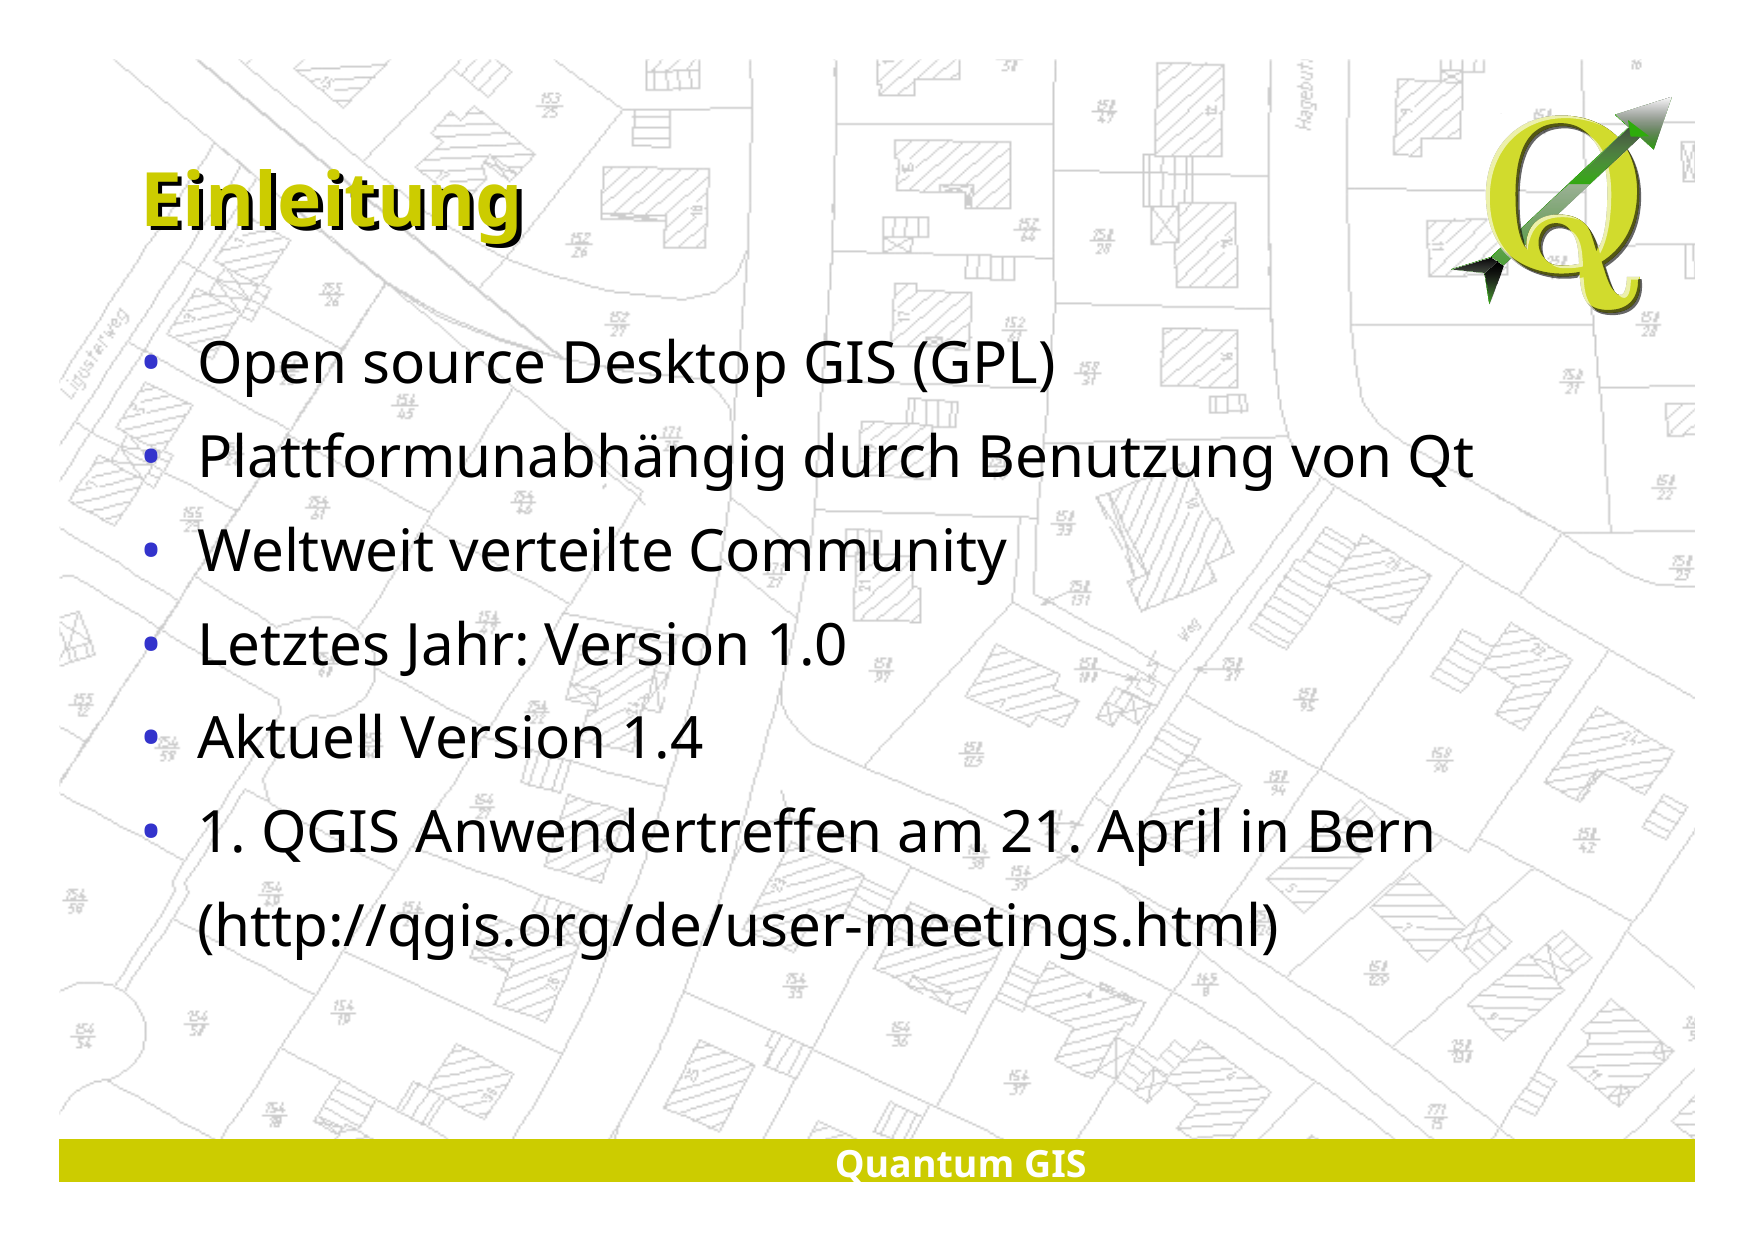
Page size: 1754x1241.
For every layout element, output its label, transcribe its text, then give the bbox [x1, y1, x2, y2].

title Einleitung [140, 110, 1614, 285]
list Open source Desktop GIS (GPL) Plattformunabhängig durch Benutzung von Qt Weltweit verteilte Community Letztes Jahr: Version 1.0 Aktuell Version 1.4 1. QGIS Anwendertreffen am 21. April in Bern (http://qgis.org/de/user-meetings.html) [140, 321, 1614, 1049]
